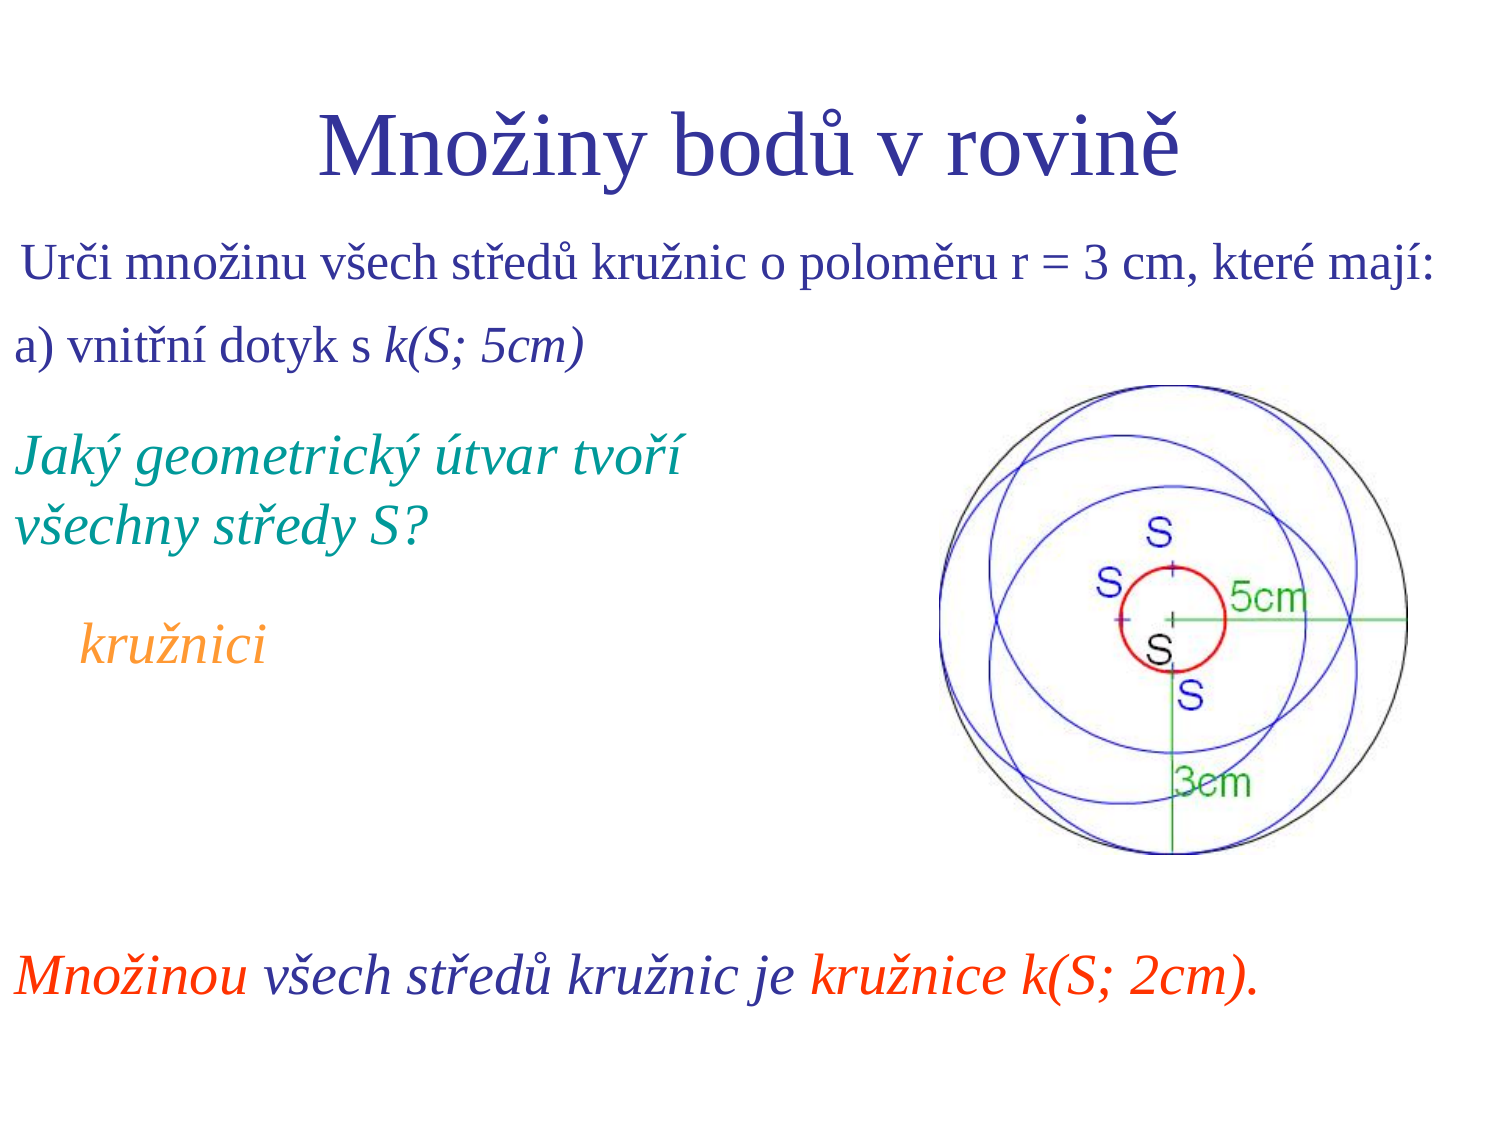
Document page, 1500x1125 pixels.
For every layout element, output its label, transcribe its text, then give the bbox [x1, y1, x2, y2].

text_box a) vnitřní dotyk s k(S; 5cm) [0, 302, 1500, 381]
text_box Množinou všech středů kružnic je kružnice k(S; 2cm). [0, 928, 1500, 1015]
picture [939, 385, 1408, 855]
text_box Urči množinu všech středů kružnic o poloměru r = 3 cm, které mají: [5, 219, 1500, 298]
text_box kružnici [64, 597, 443, 684]
text_box Jaký geometrický útvar tvoří všechny středy S? [0, 408, 774, 565]
title Množiny bodů v rovině [75, 45, 1426, 219]
